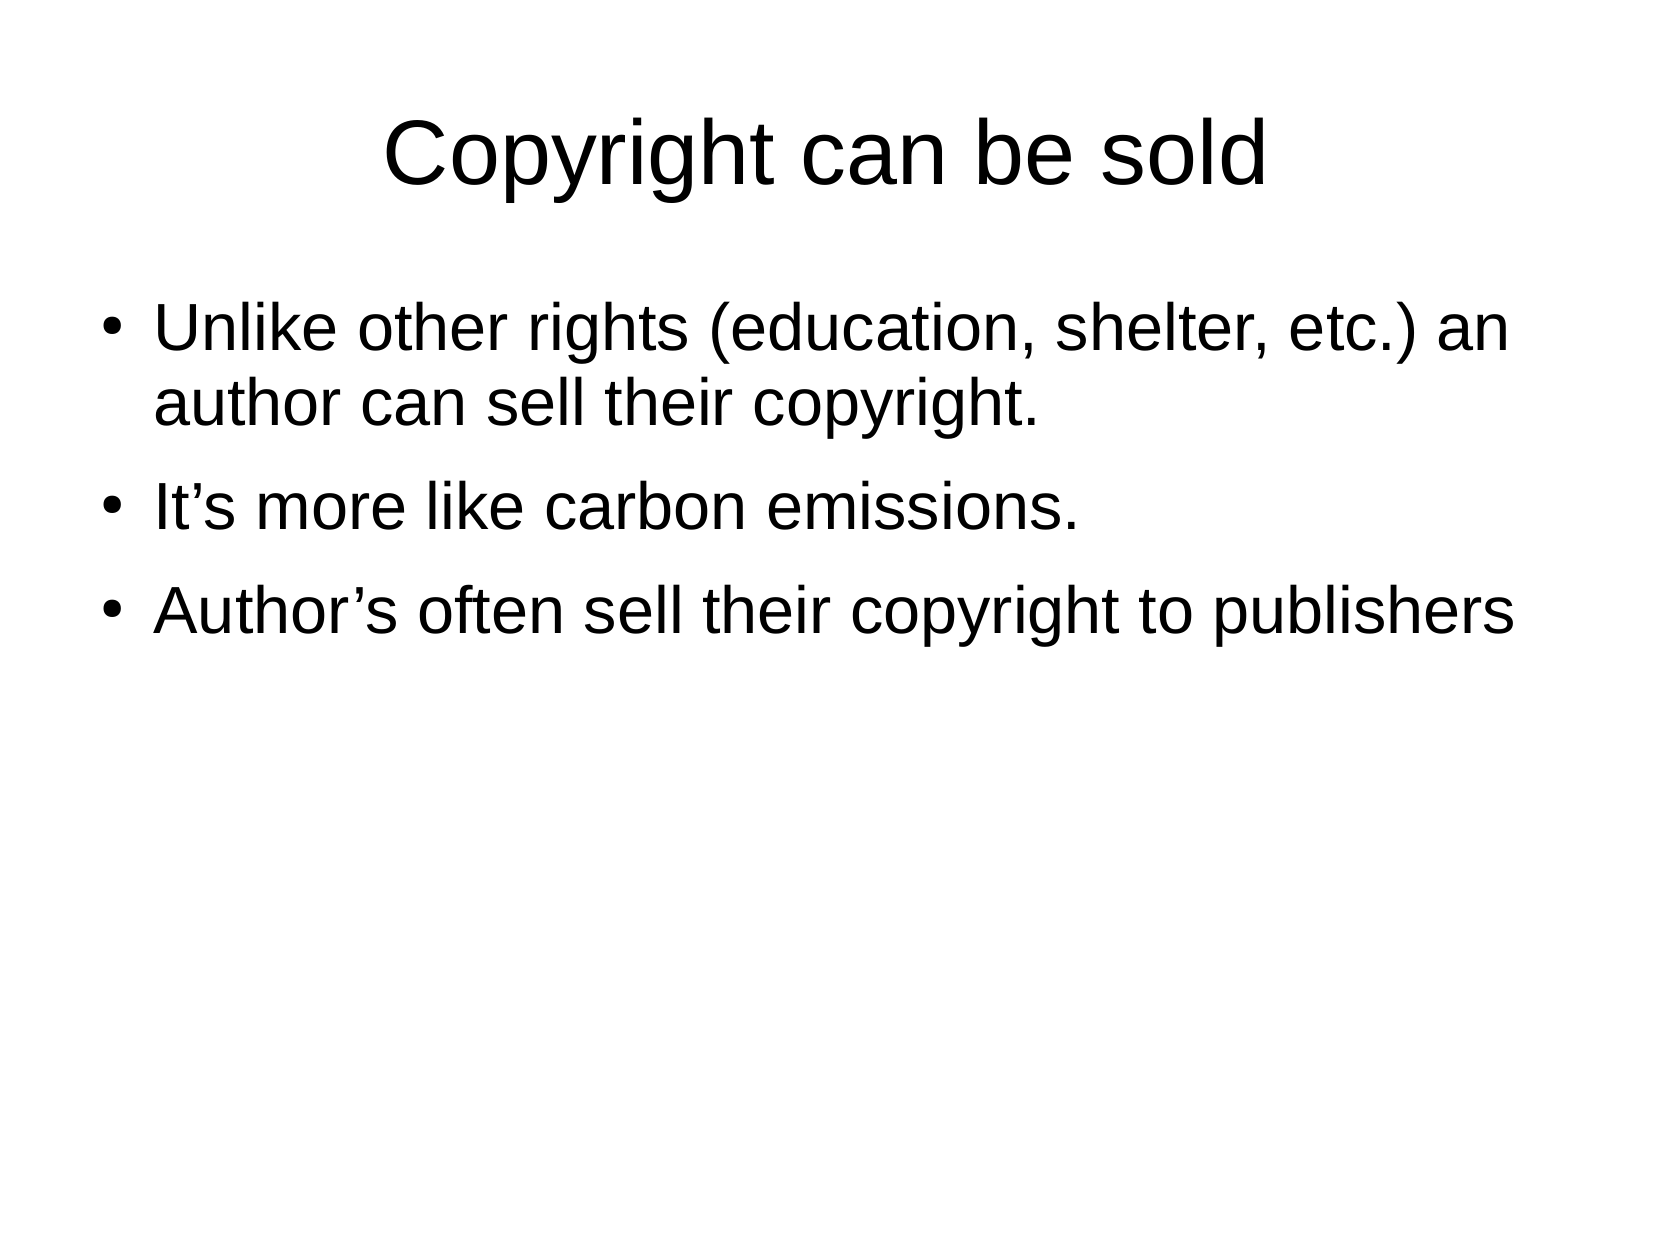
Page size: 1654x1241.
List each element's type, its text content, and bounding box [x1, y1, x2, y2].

list Unlike other rights (education, shelter, etc.) an author can sell their copyright. It’s more like carbon emissions. Author’s often sell their copyright to publishers [82, 290, 1538, 1010]
title Copyright can be sold [82, 49, 1571, 257]
